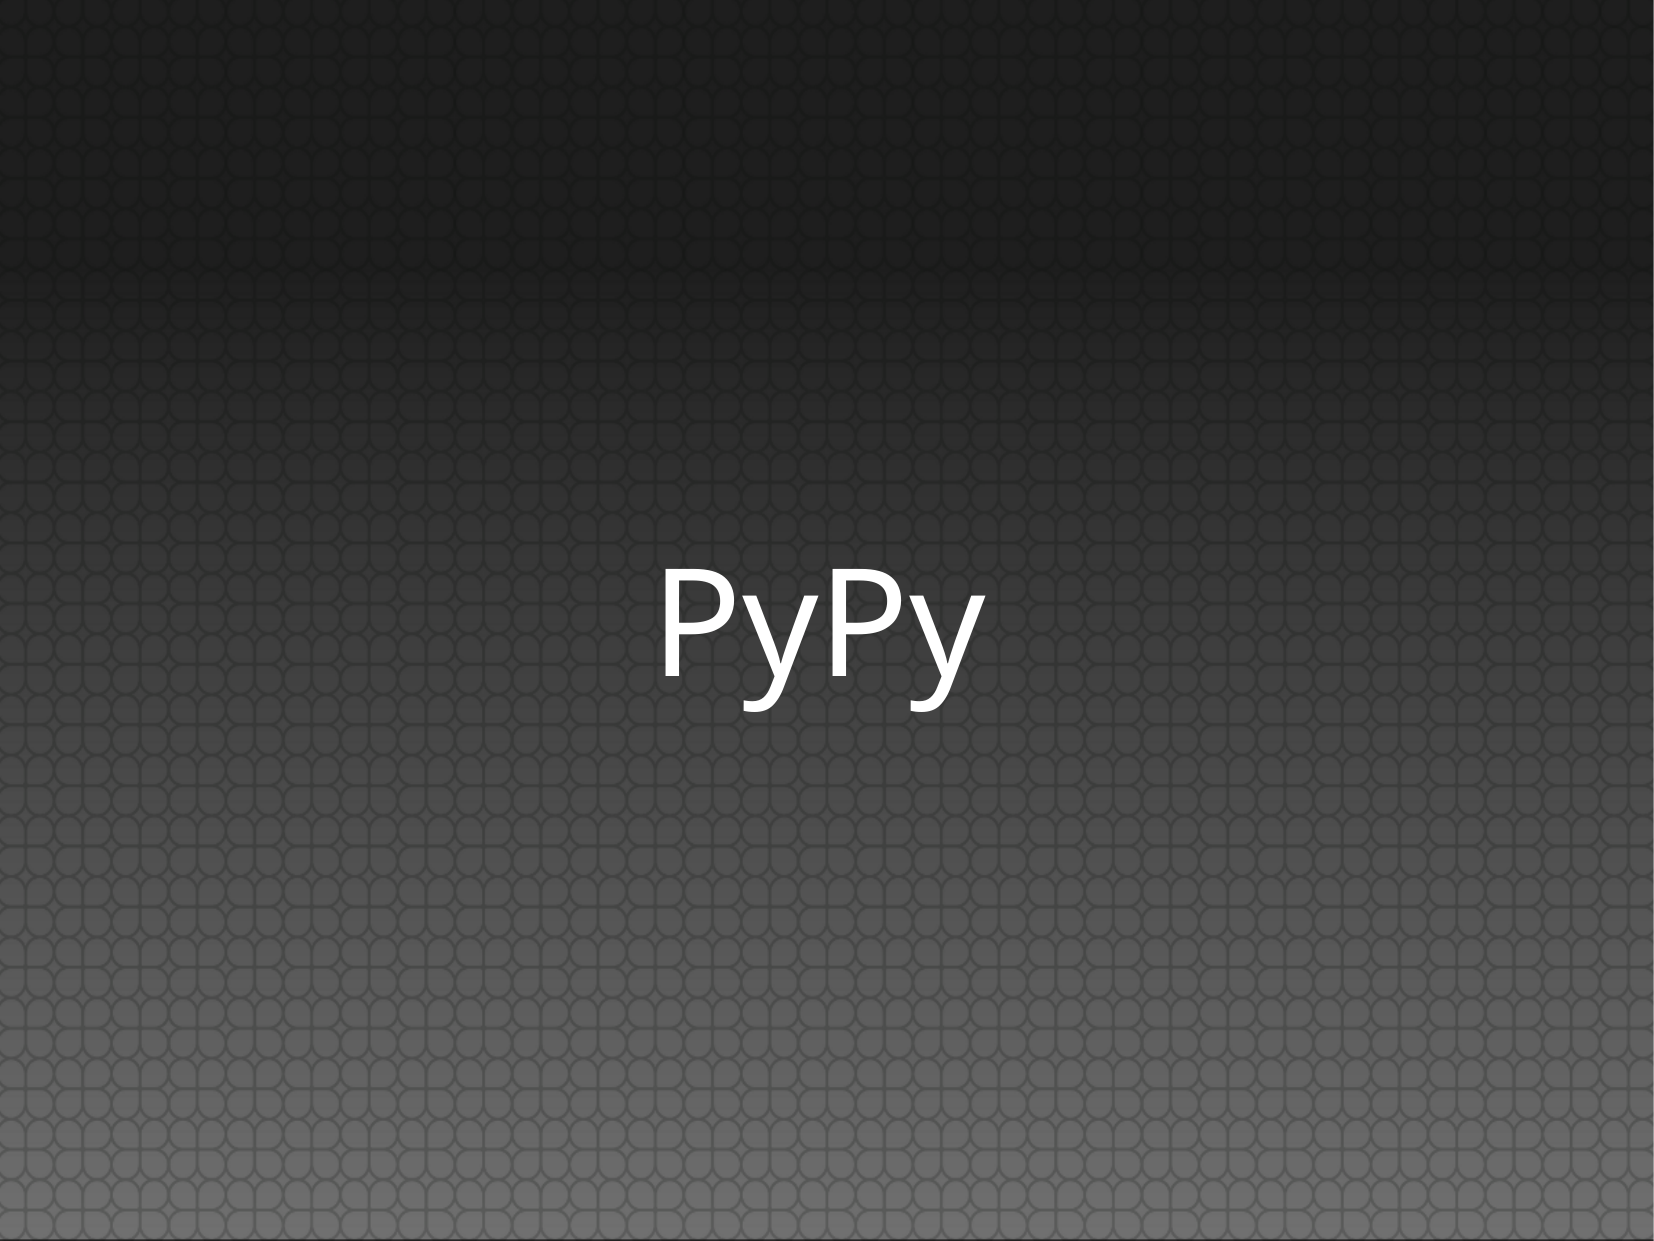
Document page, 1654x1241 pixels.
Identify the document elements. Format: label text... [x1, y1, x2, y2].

picture [0, 0, 1654, 1241]
title PyPy [75, 525, 1564, 713]
